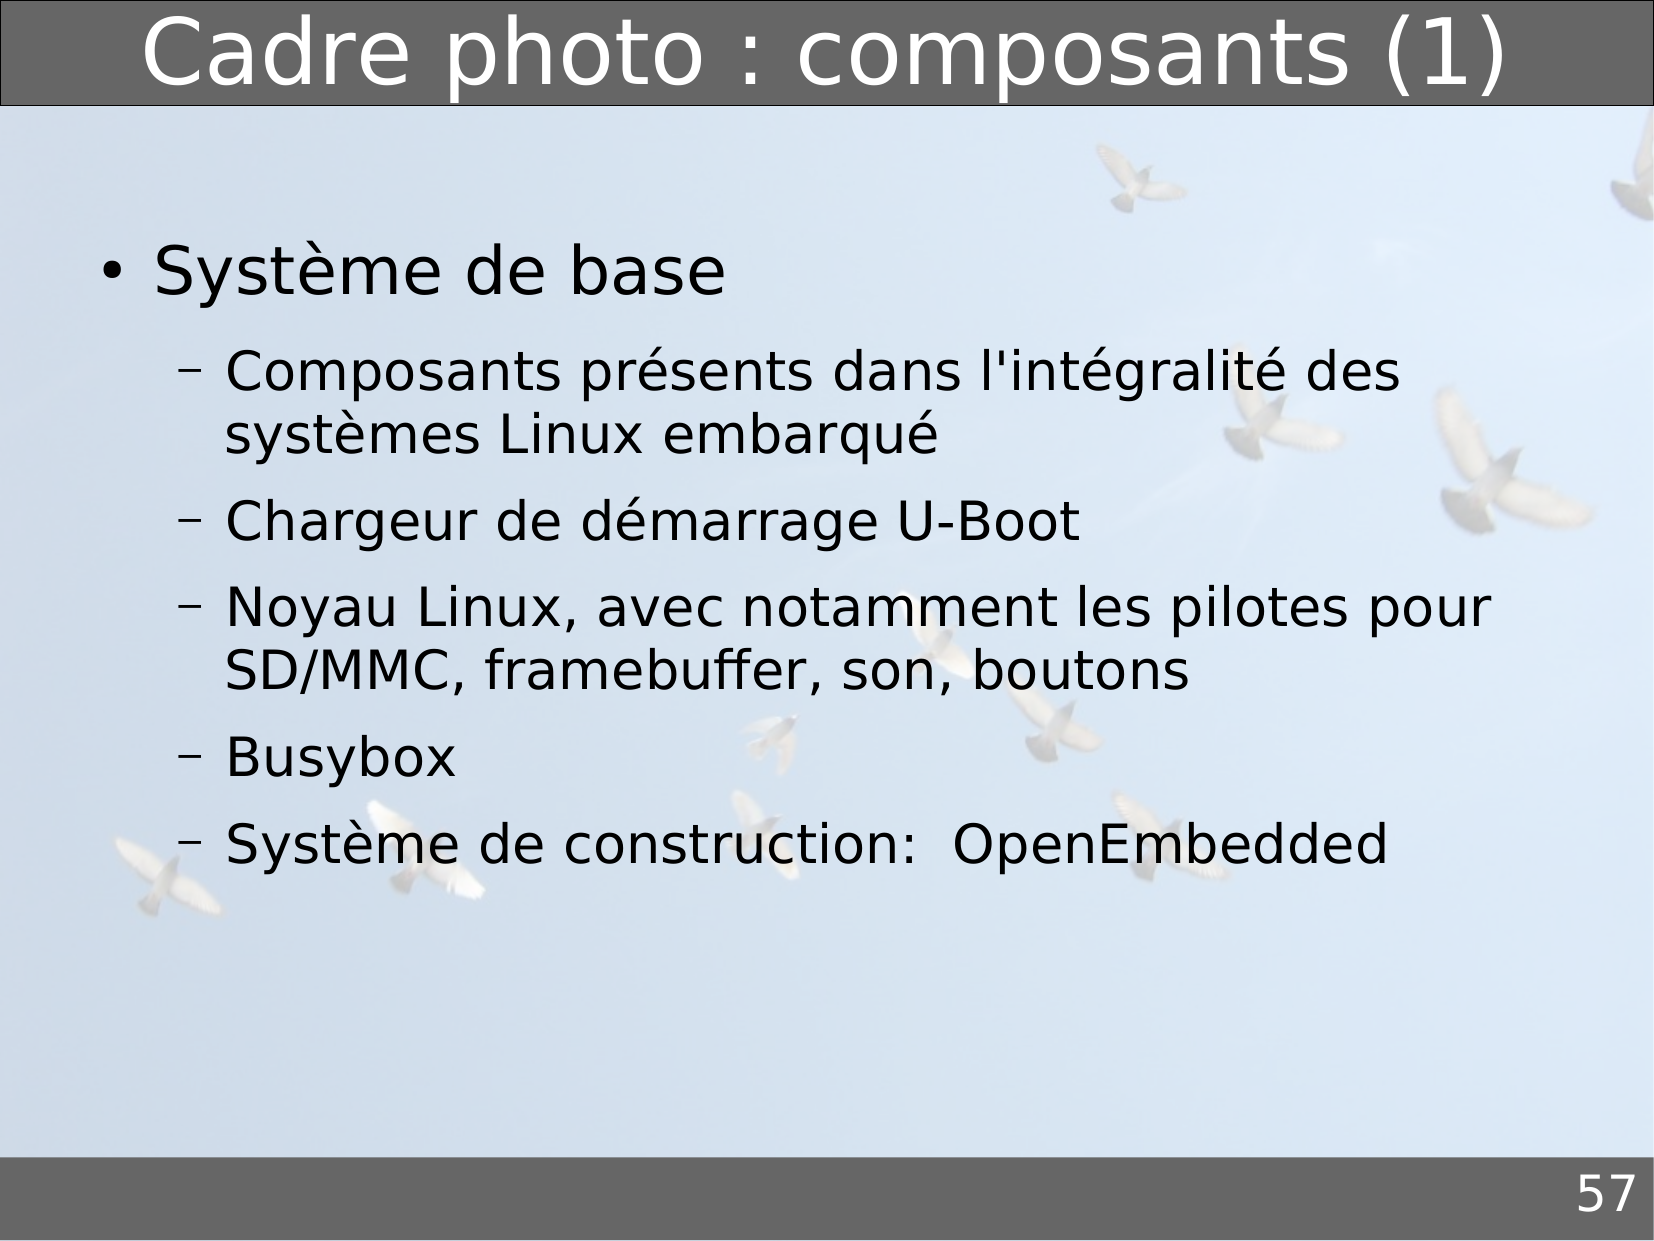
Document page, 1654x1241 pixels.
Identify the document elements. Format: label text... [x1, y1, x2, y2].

title Cadre photo : composants (1) [0, 0, 1654, 107]
list Système de base Composants présents dans l'intégralité des systèmes Linux embarqué Chargeur de démarrage U-Boot Noyau Linux, avec notamment les pilotes pour SD/MMC, framebuffer, son, boutons Busybox Système de construction: OpenEmbedded [82, 232, 1571, 1109]
